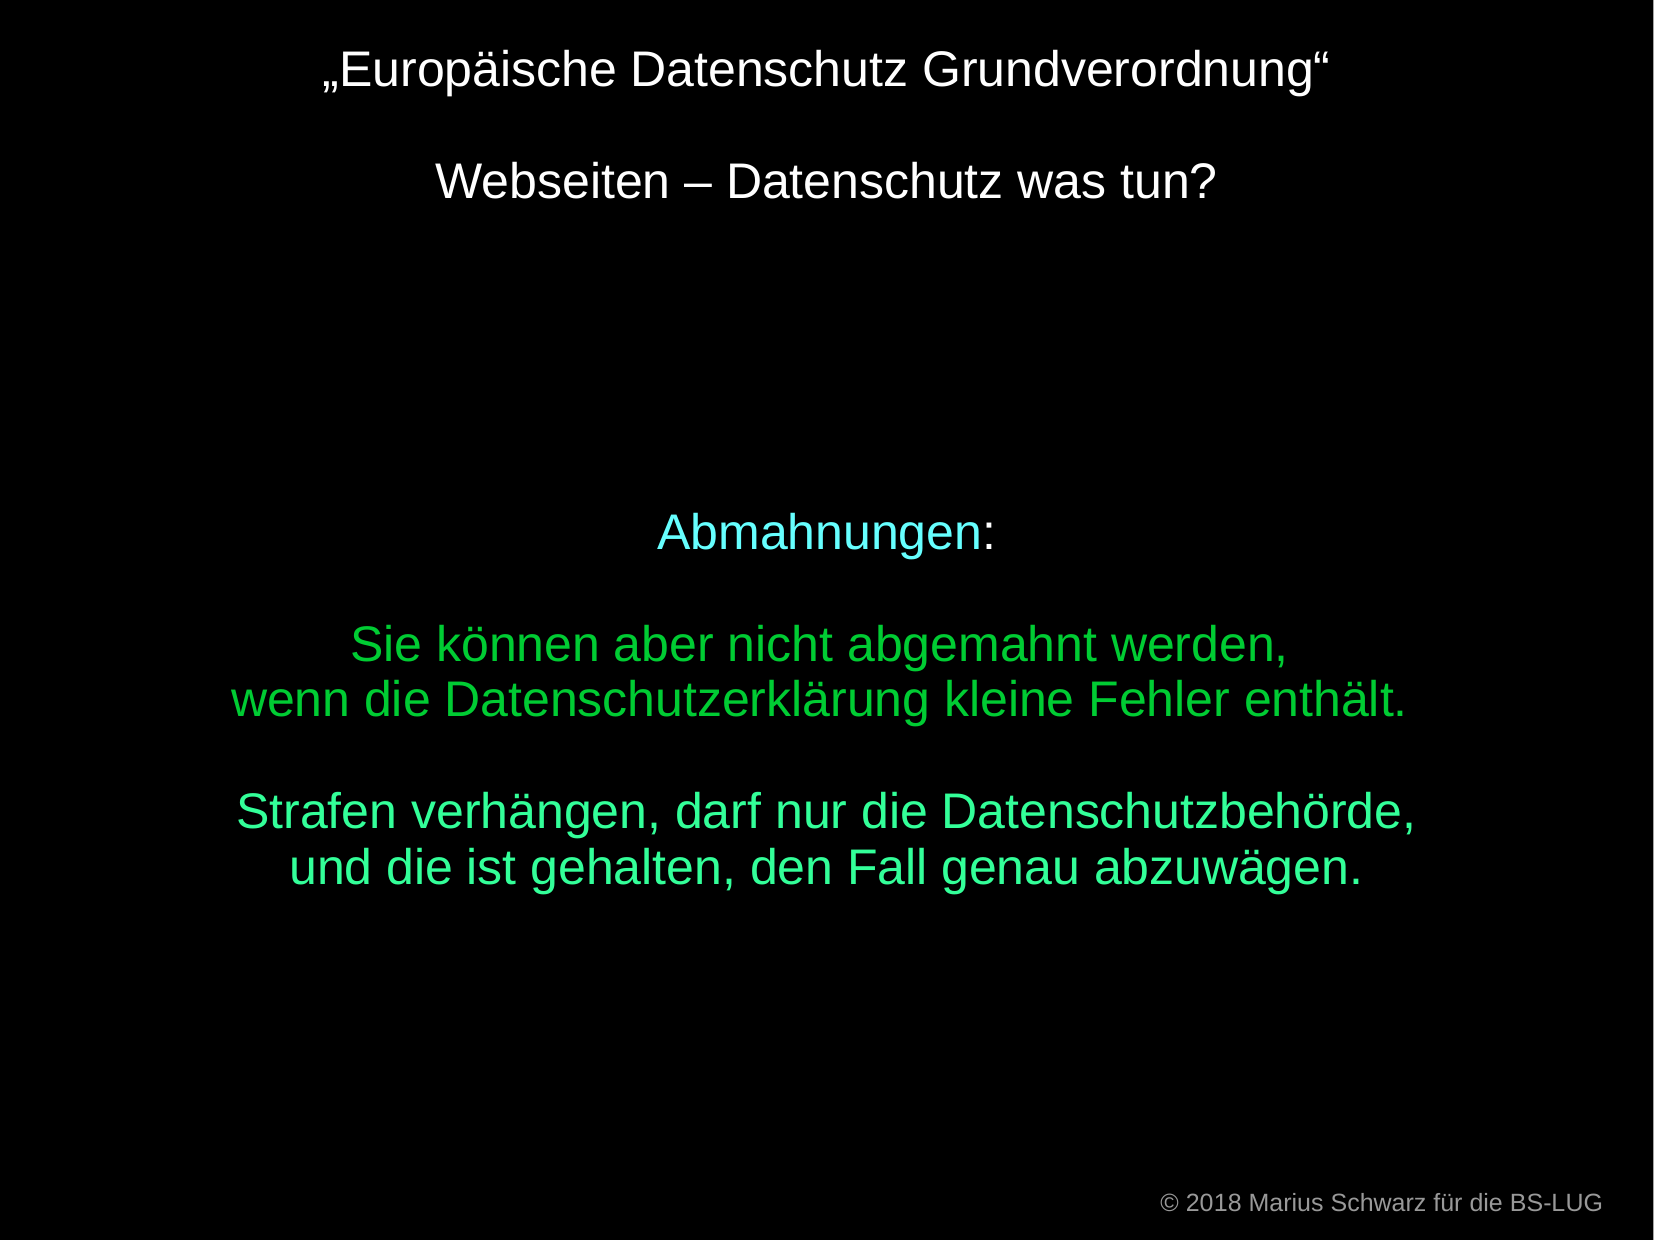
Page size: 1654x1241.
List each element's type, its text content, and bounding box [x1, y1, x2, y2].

title „Europäische Datenschutz Grundverordnung“ Webseiten – Datenschutz was tun? [82, 41, 1571, 209]
text_box © 2018 Marius Schwarz für die BS-LUG [1145, 1181, 1630, 1224]
text_box Abmahnungen: Sie können aber nicht abgemahnt werden, wenn die Datenschutzerklärung kleine Fehler enthält. Strafen verhängen, darf nur die Datenschutzbehörde, und die ist gehalten, den Fall genau abzuwägen. [82, 290, 1571, 1109]
